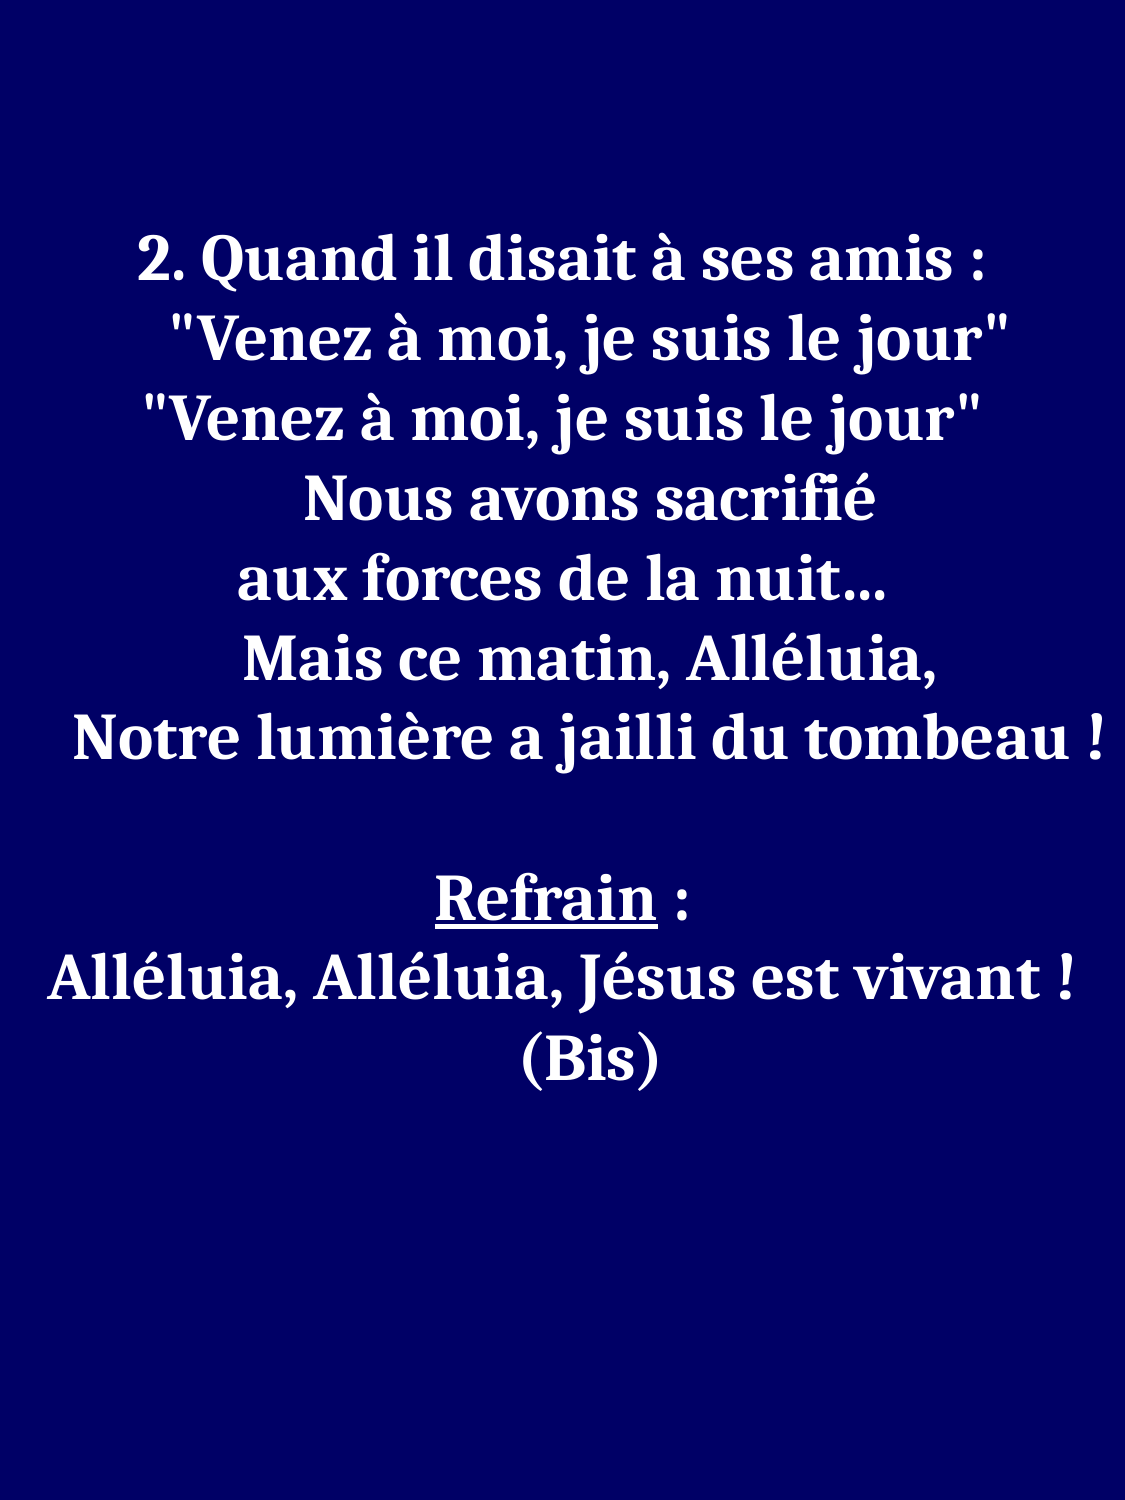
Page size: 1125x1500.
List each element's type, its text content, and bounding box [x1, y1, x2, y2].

text_box 2. Quand il disait à ses amis : "Venez à moi, je suis le jour" "Venez à moi, je suis le jour" Nous avons sacrifié aux forces de la nuit... Mais ce matin, Alléluia, Notre lumière a jailli du tombeau ! Refrain : Alléluia, Alléluia, Jésus est vivant ! (Bis) [0, 56, 1125, 1500]
